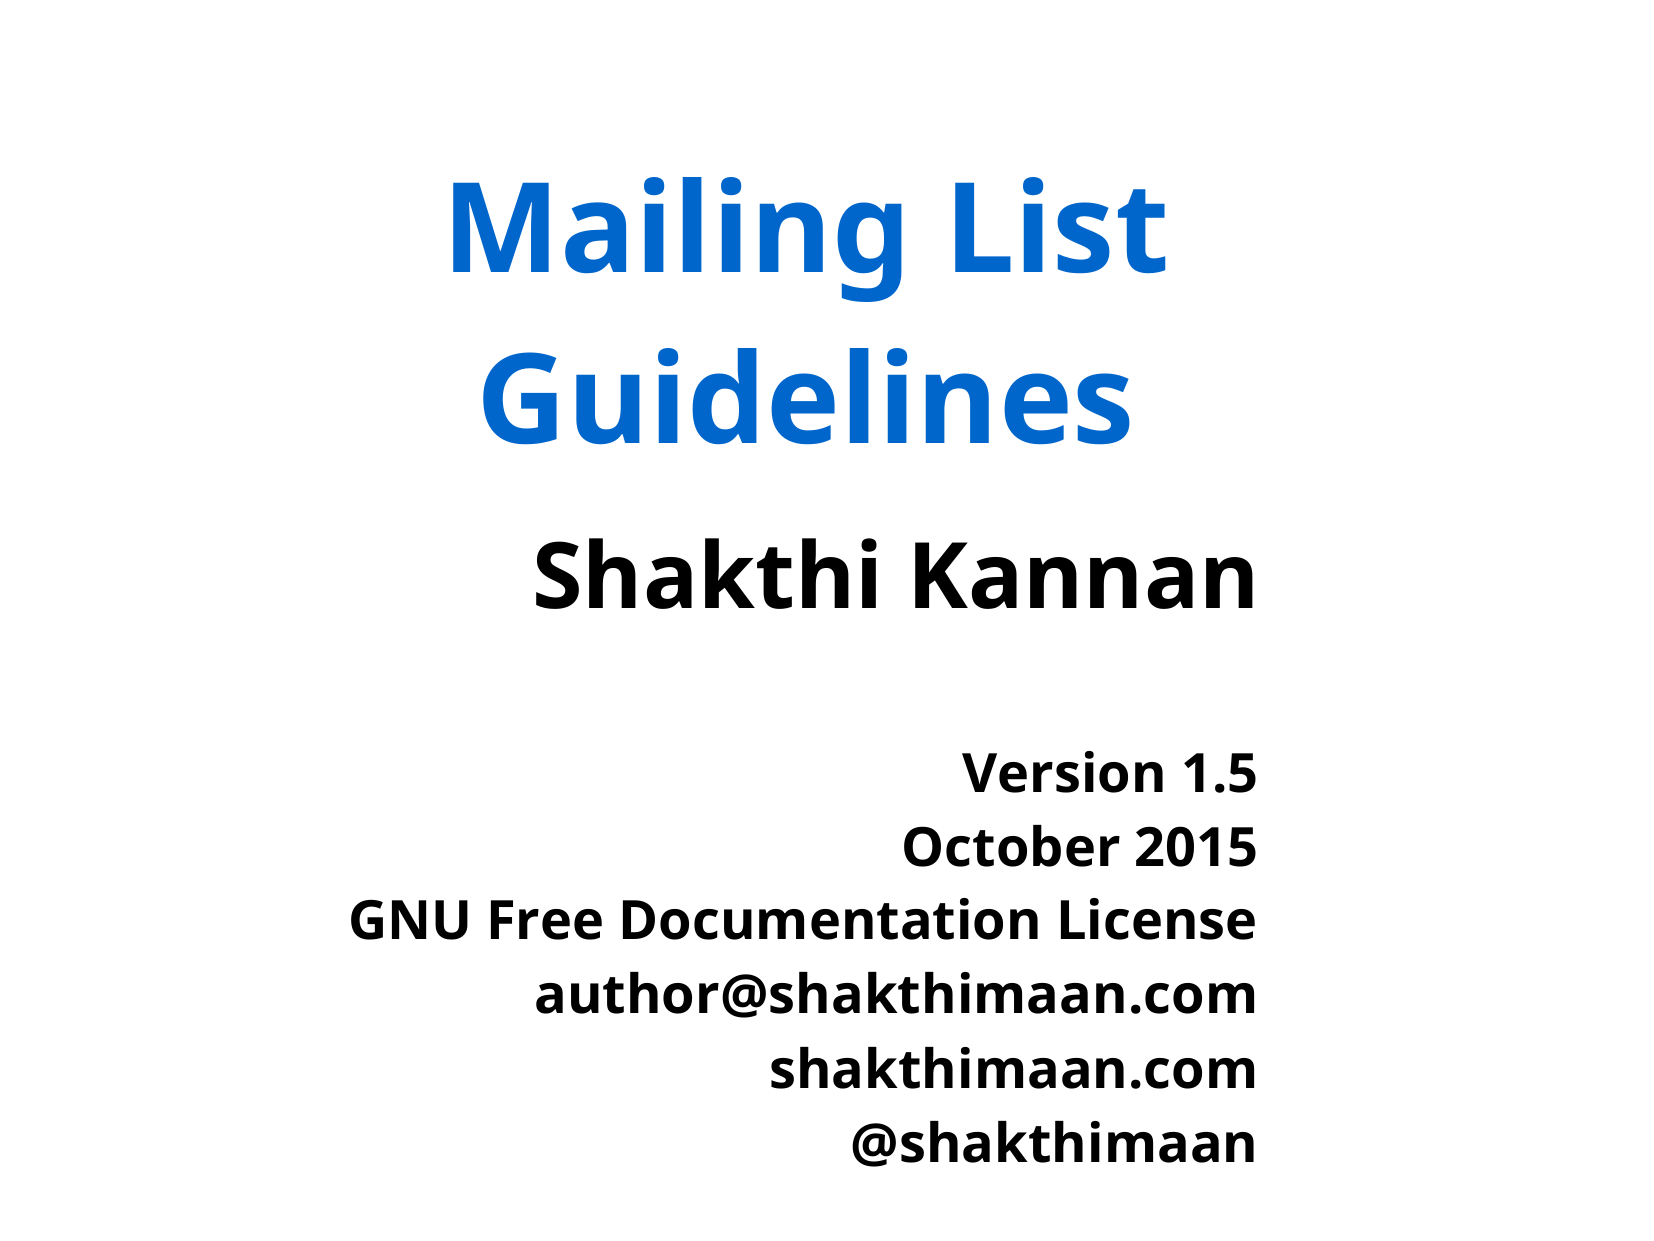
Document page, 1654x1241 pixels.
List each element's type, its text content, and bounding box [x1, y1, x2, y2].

text_box Version 1.5 October 2015 GNU Free Documentation License author@shakthimaan.com shakthimaan.com @shakthimaan [111, 726, 1274, 1123]
text_box Mailing List Guidelines [112, 131, 1501, 292]
text_box Shakthi Kannan [375, 503, 1276, 626]
